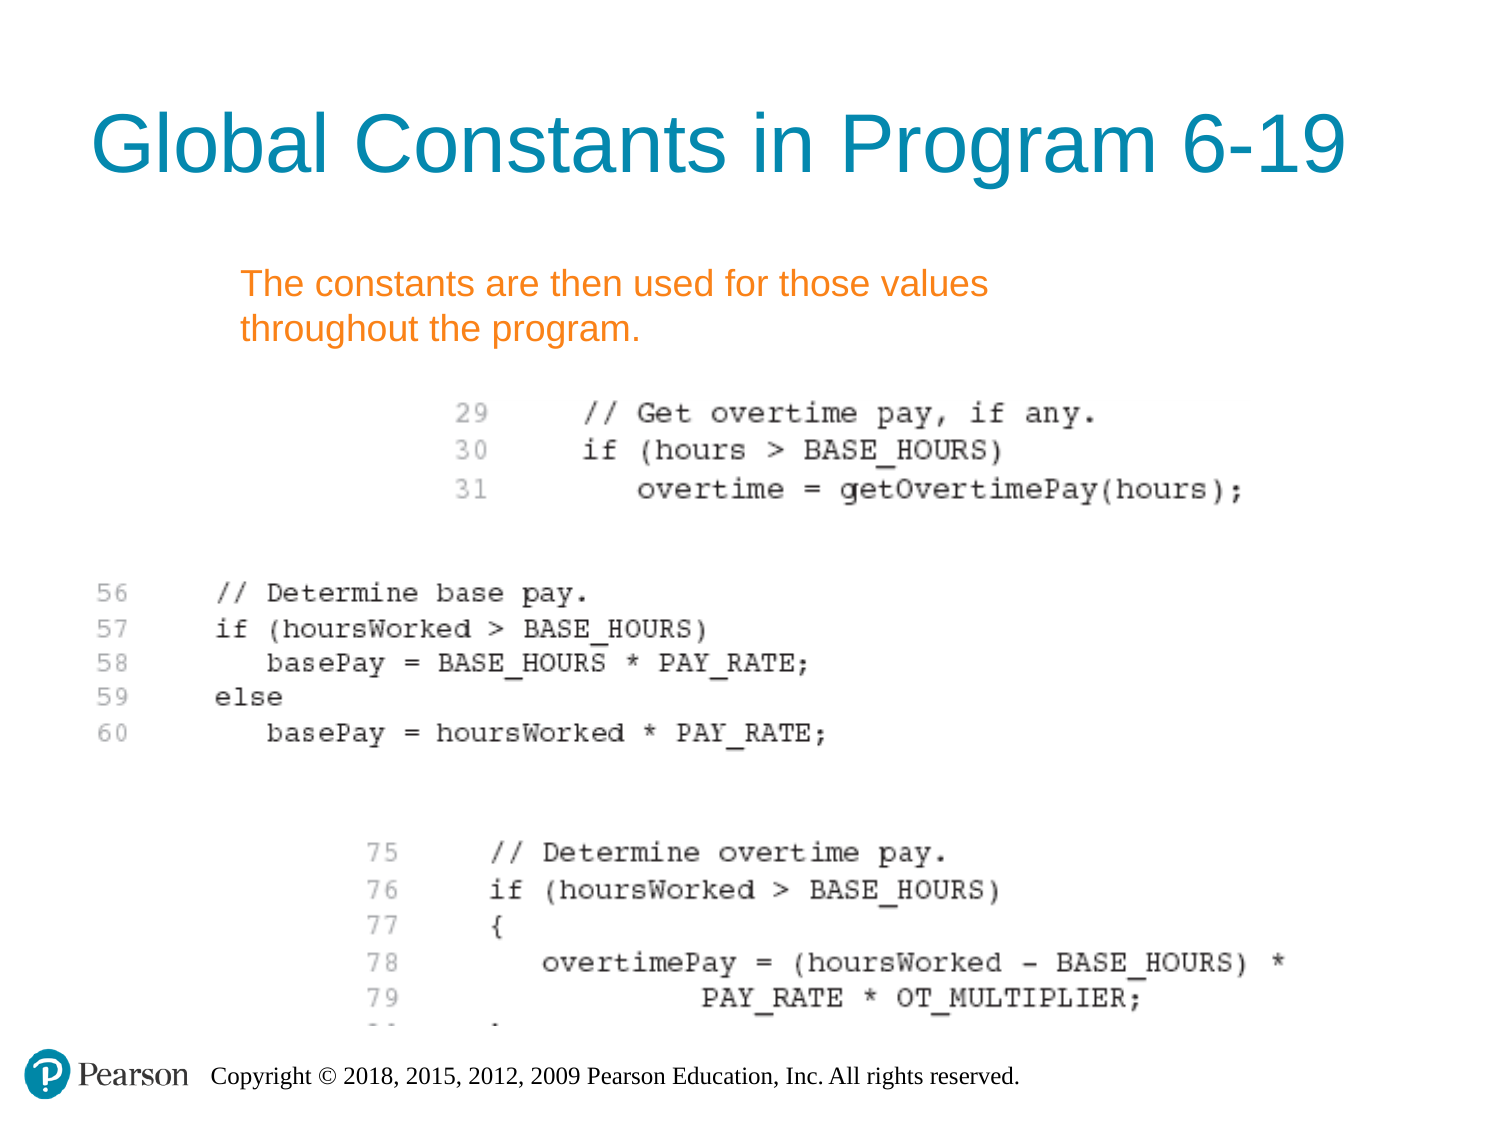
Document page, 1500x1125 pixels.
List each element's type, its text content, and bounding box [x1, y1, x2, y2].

picture [87, 575, 842, 758]
picture [450, 399, 1251, 512]
title Global Constants in Program 6-19 [75, 45, 1426, 233]
text_box The constants are then used for those values throughout the program. [225, 251, 1188, 358]
picture [362, 837, 1300, 1026]
